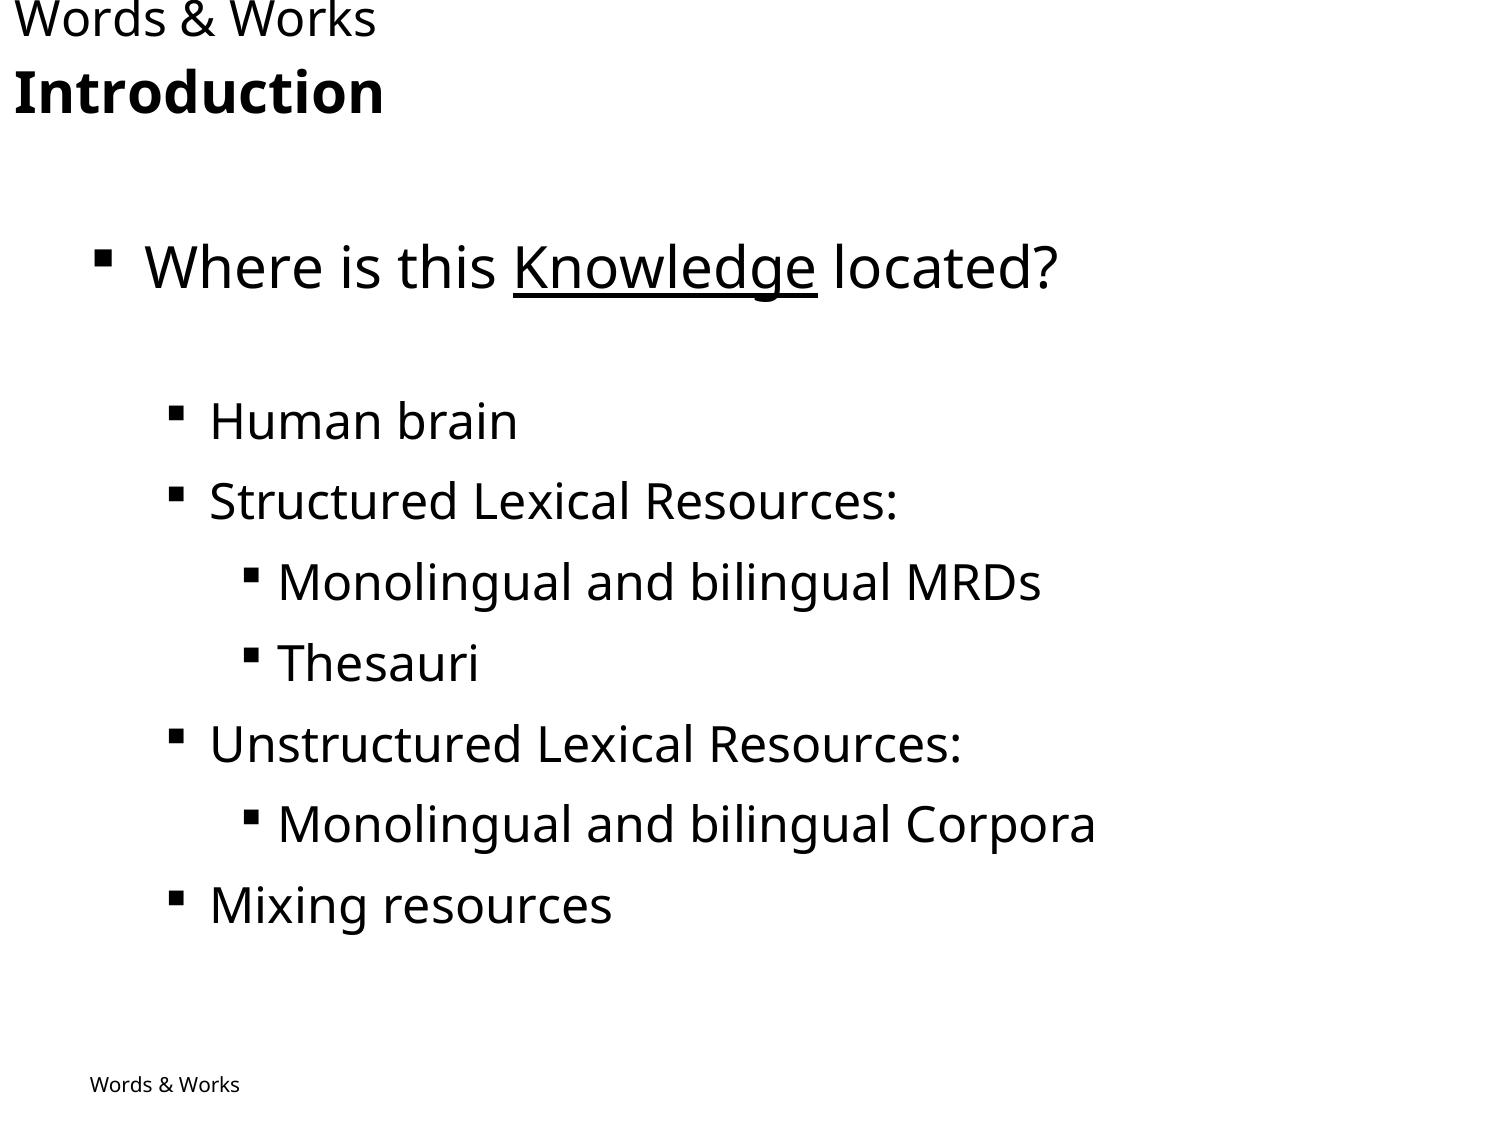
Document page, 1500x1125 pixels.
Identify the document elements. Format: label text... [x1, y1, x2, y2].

list Where is this Knowledge located? Human brain Structured Lexical Resources: Monolingual and bilingual MRDs Thesauri Unstructured Lexical Resources: Monolingual and bilingual Corpora Mixing resources [75, 138, 1351, 926]
title Words & Works Introduction [0, 0, 1400, 138]
